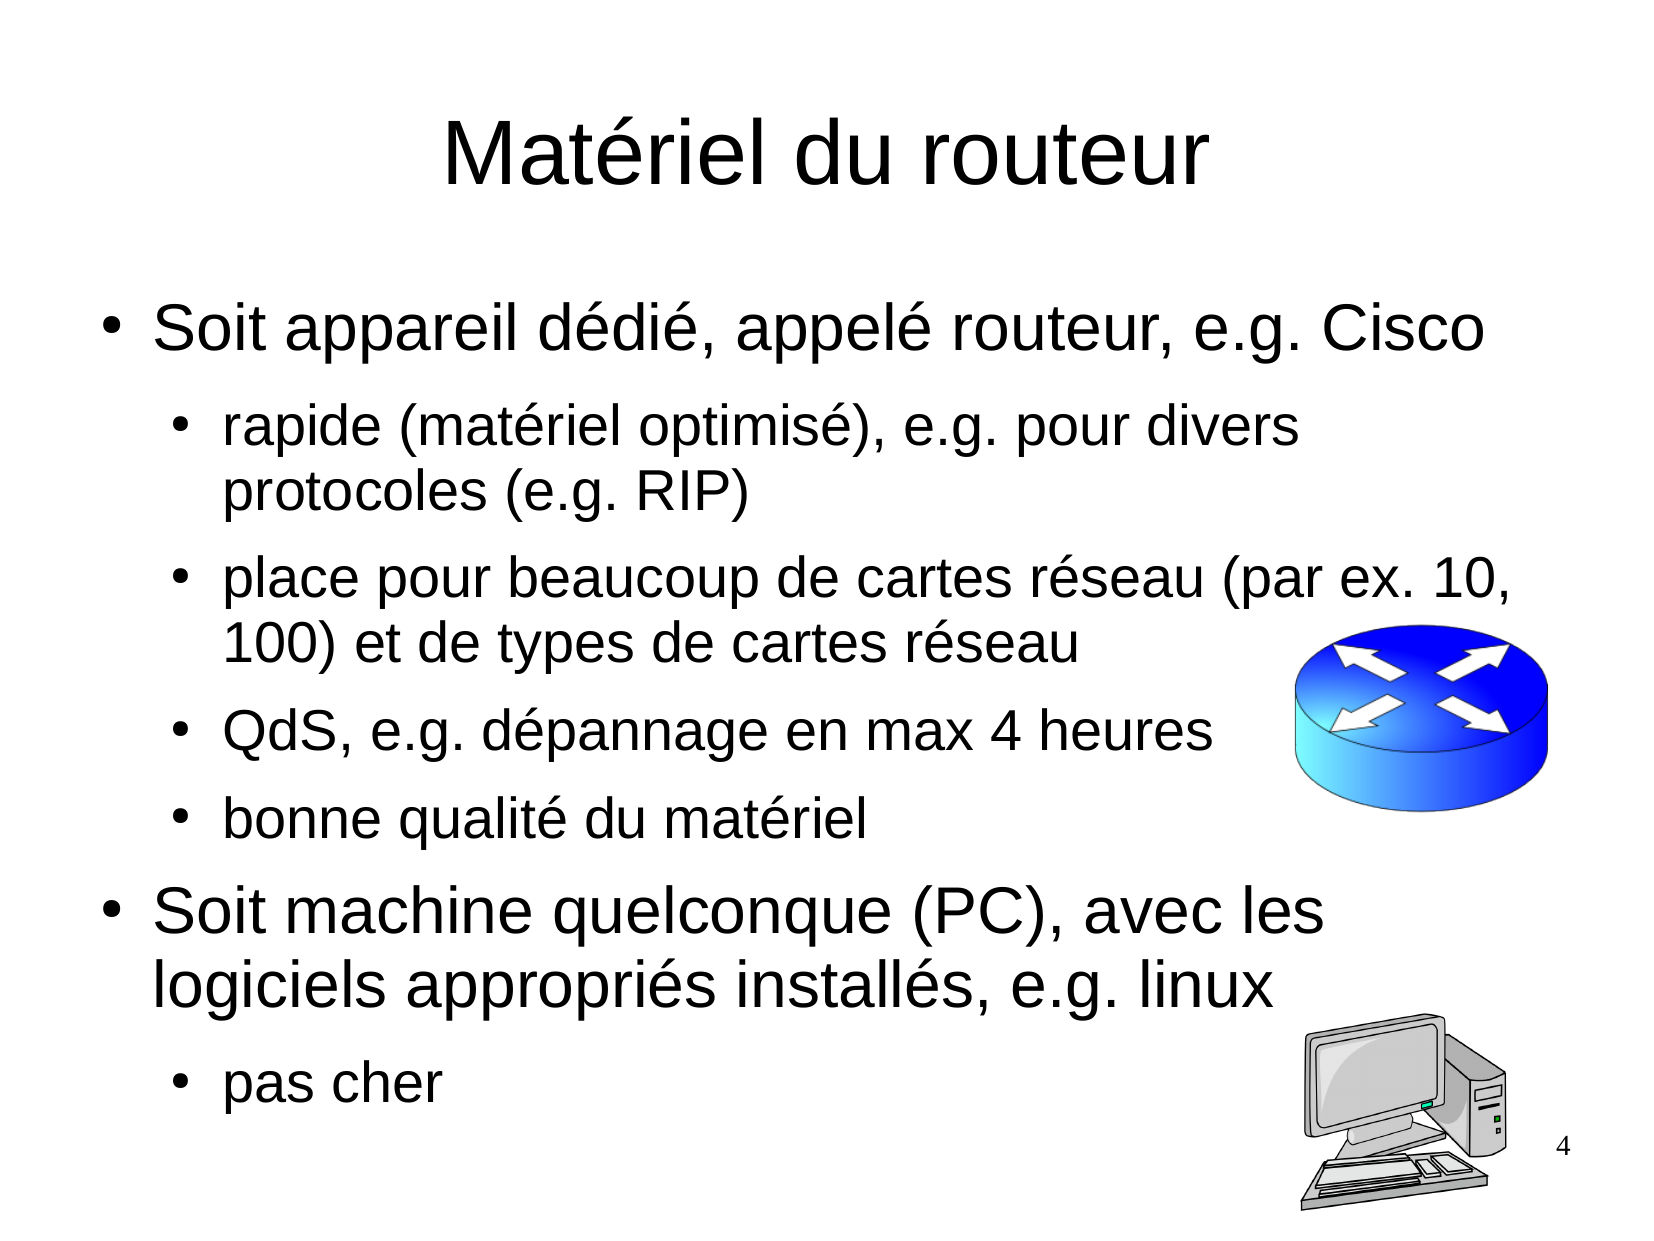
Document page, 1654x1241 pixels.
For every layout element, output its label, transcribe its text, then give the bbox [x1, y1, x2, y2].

list Soit appareil dédié, appelé routeur, e.g. Cisco rapide (matériel optimisé), e.g. pour divers protocoles (e.g. RIP) place pour beaucoup de cartes réseau (par ex. 10, 100) et de types de cartes réseau QdS, e.g. dépannage en max 4 heures bonne qualité du matériel Soit machine quelconque (PC), avec les logiciels appropriés installés, e.g. linux pas cher [82, 290, 1571, 1122]
picture [1299, 1004, 1508, 1213]
title Matériel du routeur [82, 56, 1571, 250]
picture [1290, 623, 1553, 814]
